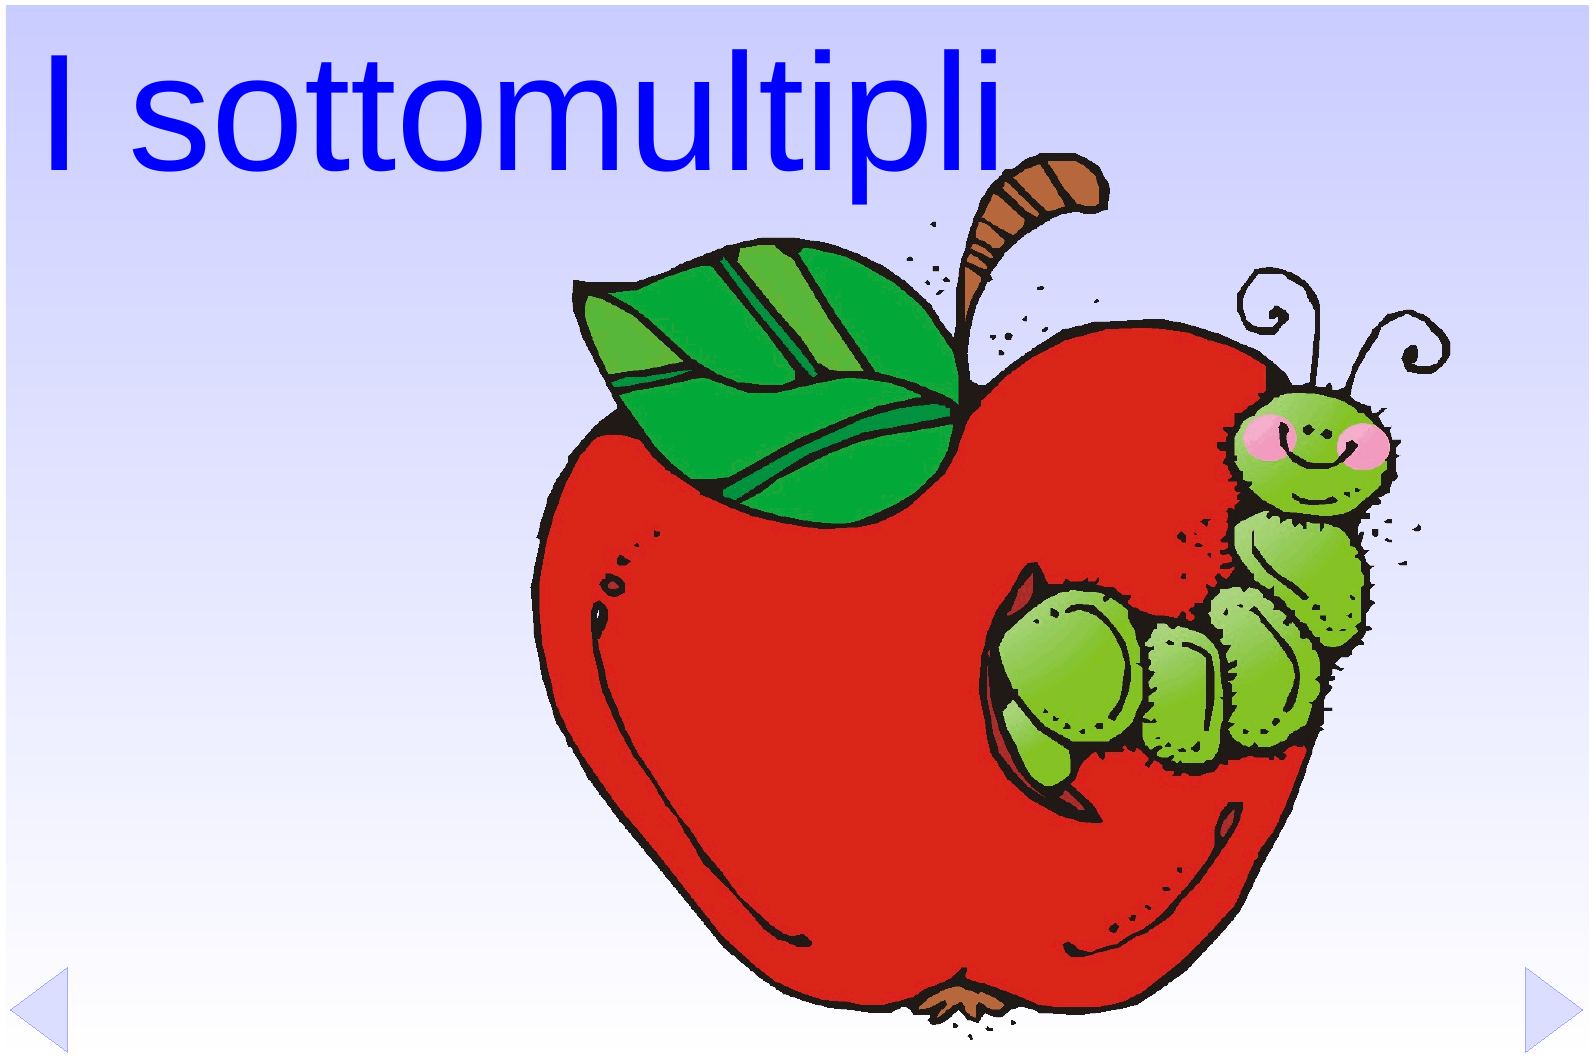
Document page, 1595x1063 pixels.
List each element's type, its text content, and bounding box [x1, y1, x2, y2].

picture [507, 153, 1483, 1040]
text_box I sottomultipli [5, 11, 1040, 213]
text_box [10, 967, 68, 1053]
text_box [1525, 967, 1583, 1053]
